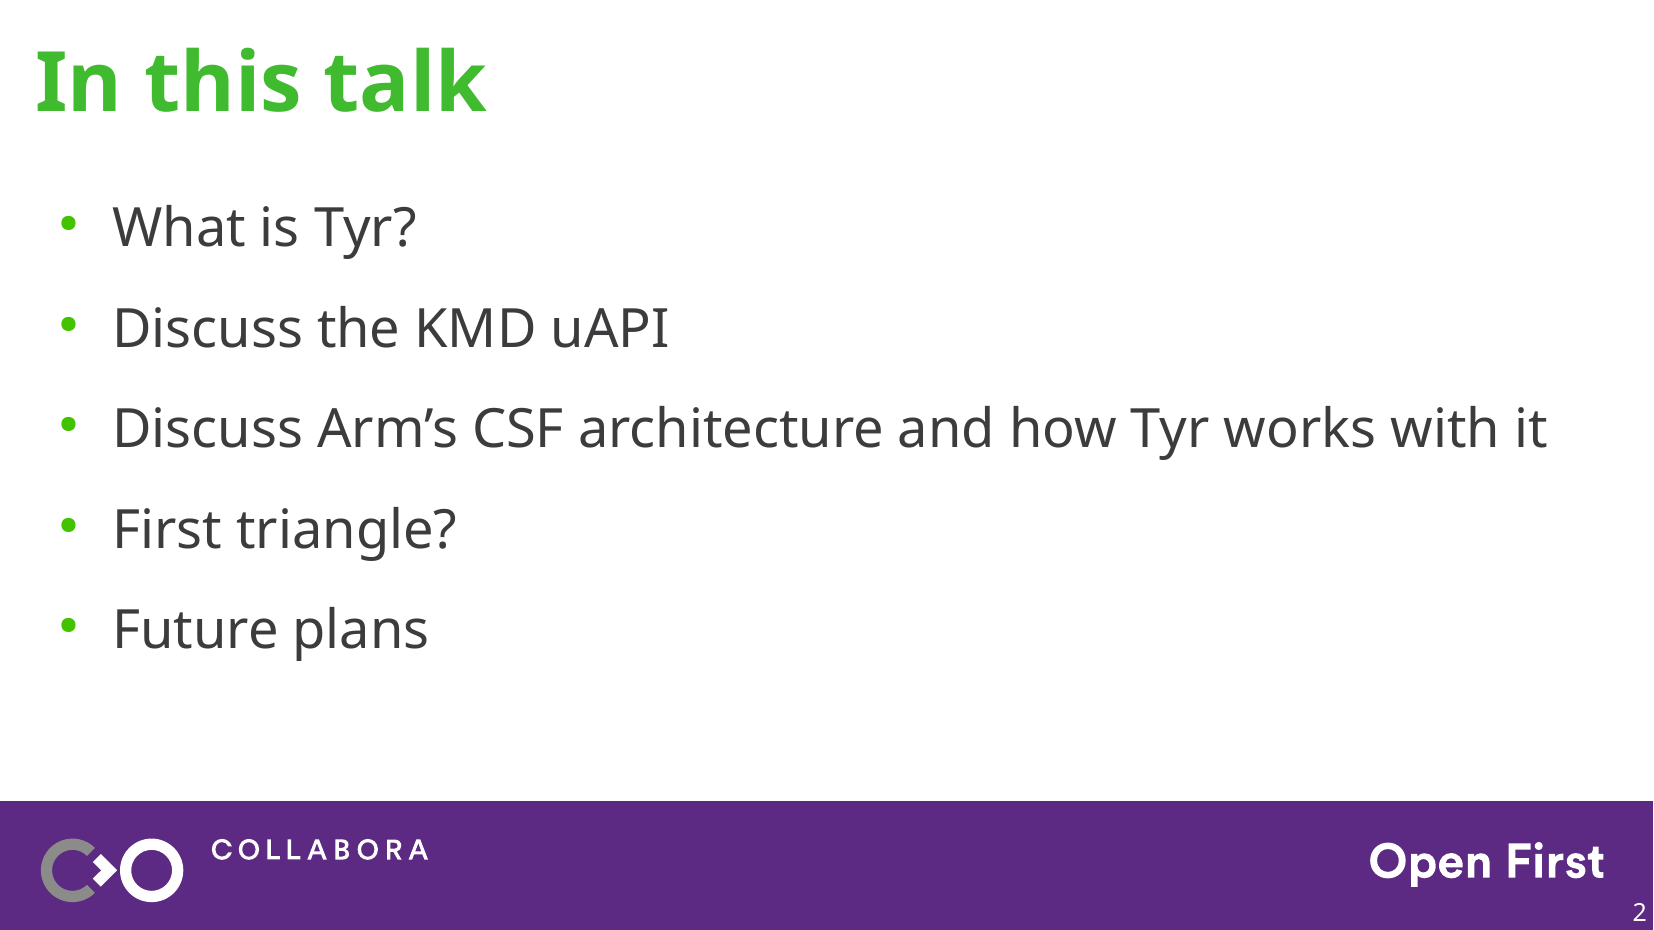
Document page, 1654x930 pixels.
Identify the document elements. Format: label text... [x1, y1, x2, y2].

list What is Tyr? Discuss the KMD uAPI Discuss Arm’s CSF architecture and how Tyr works with it First triangle? Future plans [41, 160, 1613, 804]
title In this talk [35, 28, 1608, 192]
